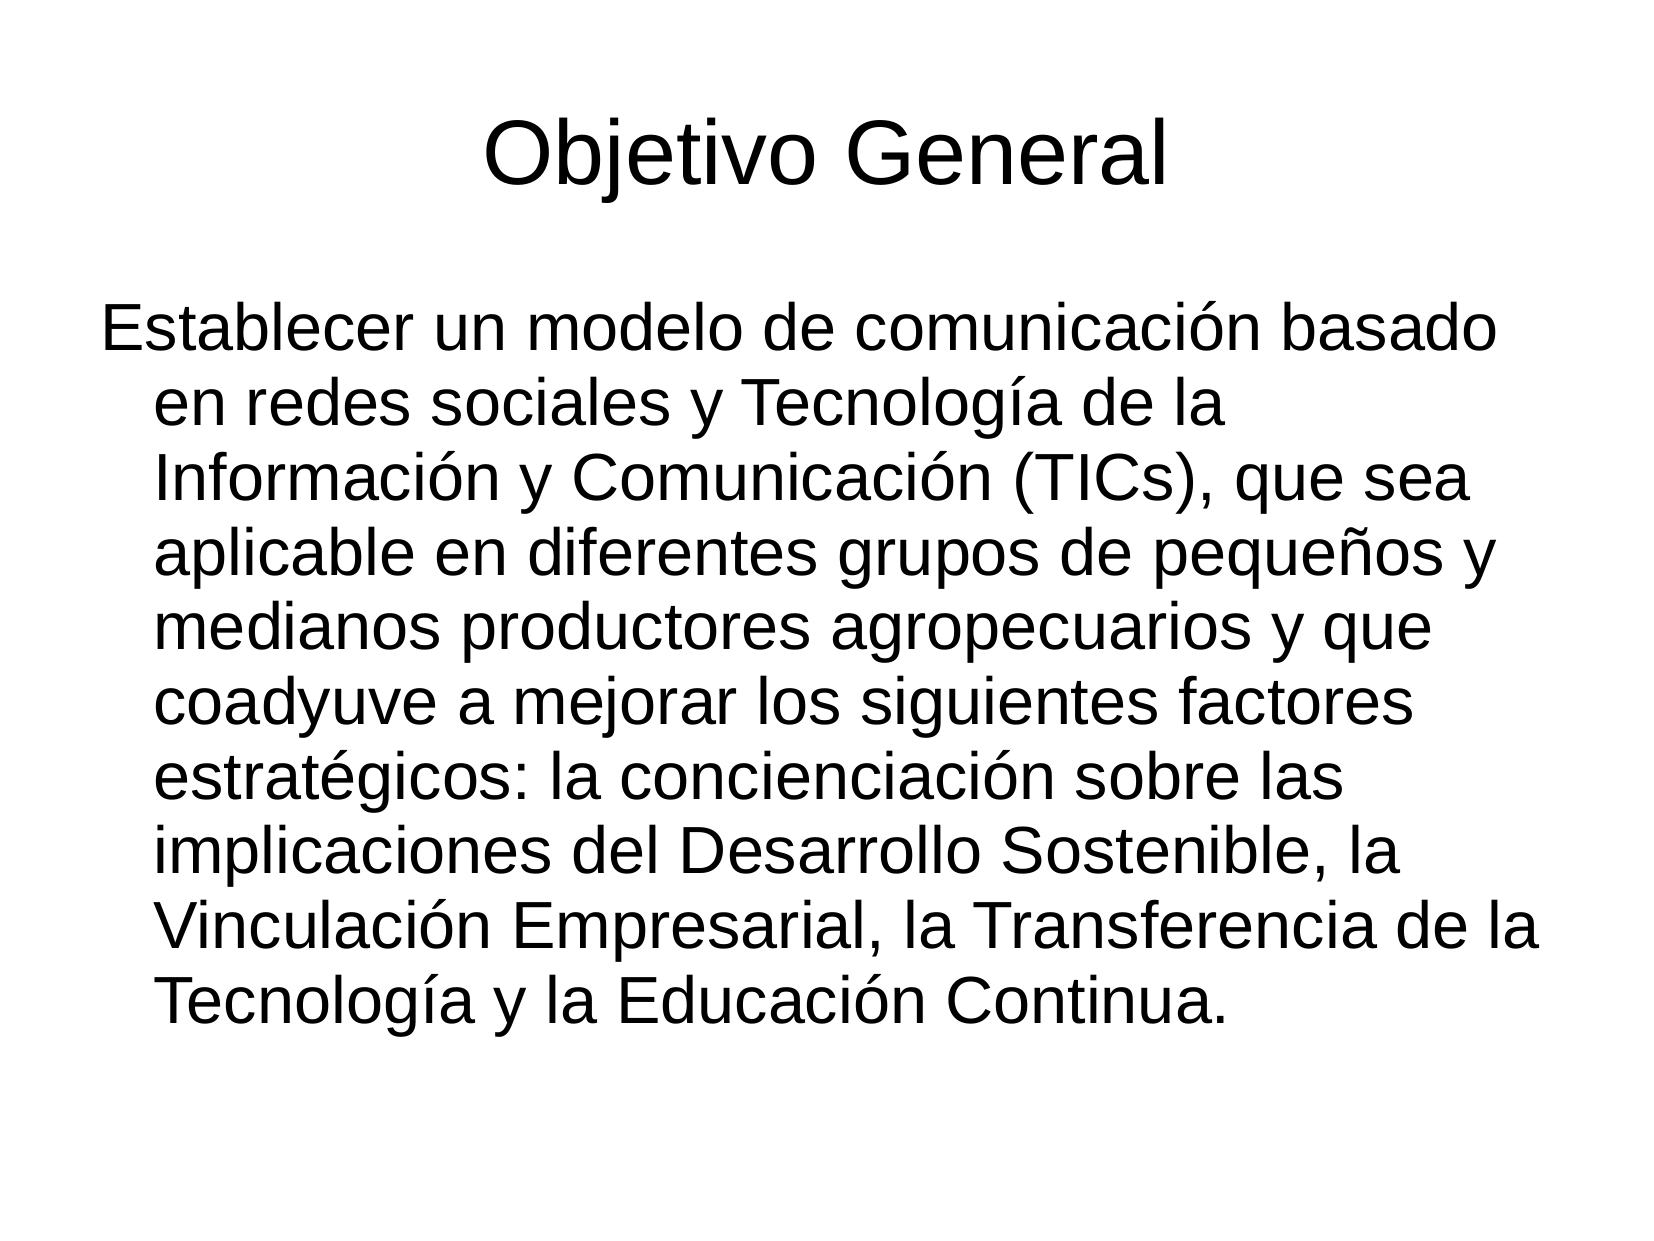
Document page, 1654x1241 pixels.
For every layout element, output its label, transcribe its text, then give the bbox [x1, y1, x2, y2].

list Establecer un modelo de comunicación basado en redes sociales y Tecnología de la Información y Comunicación (TICs), que sea aplicable en diferentes grupos de pequeños y medianos productores agropecuarios y que coadyuve a mejorar los siguientes factores estratégicos: la concienciación sobre las implicaciones del Desarrollo Sostenible, la Vinculación Empresarial, la Transferencia de la Tecnología y la Educación Continua. [82, 290, 1571, 1094]
title Objetivo General [82, 56, 1571, 250]
